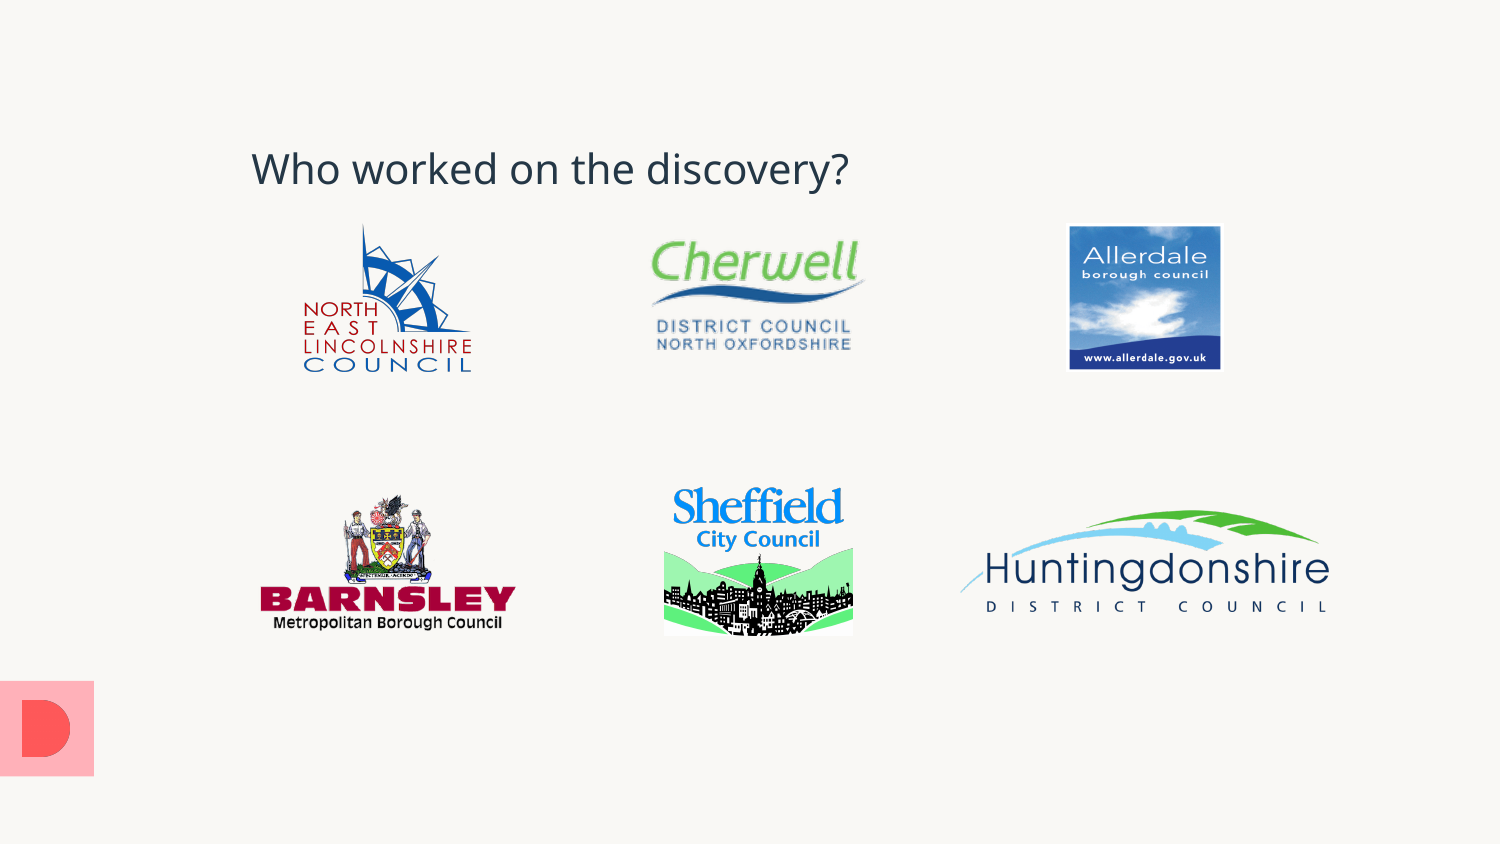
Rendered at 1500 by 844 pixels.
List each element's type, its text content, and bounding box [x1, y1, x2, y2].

picture [632, 238, 885, 387]
picture [22, 700, 70, 757]
title Who worked on the discovery? [236, 118, 1329, 238]
picture [1046, 238, 1244, 372]
picture [258, 491, 517, 631]
picture [960, 510, 1329, 612]
picture [664, 487, 853, 636]
picture [304, 238, 471, 372]
